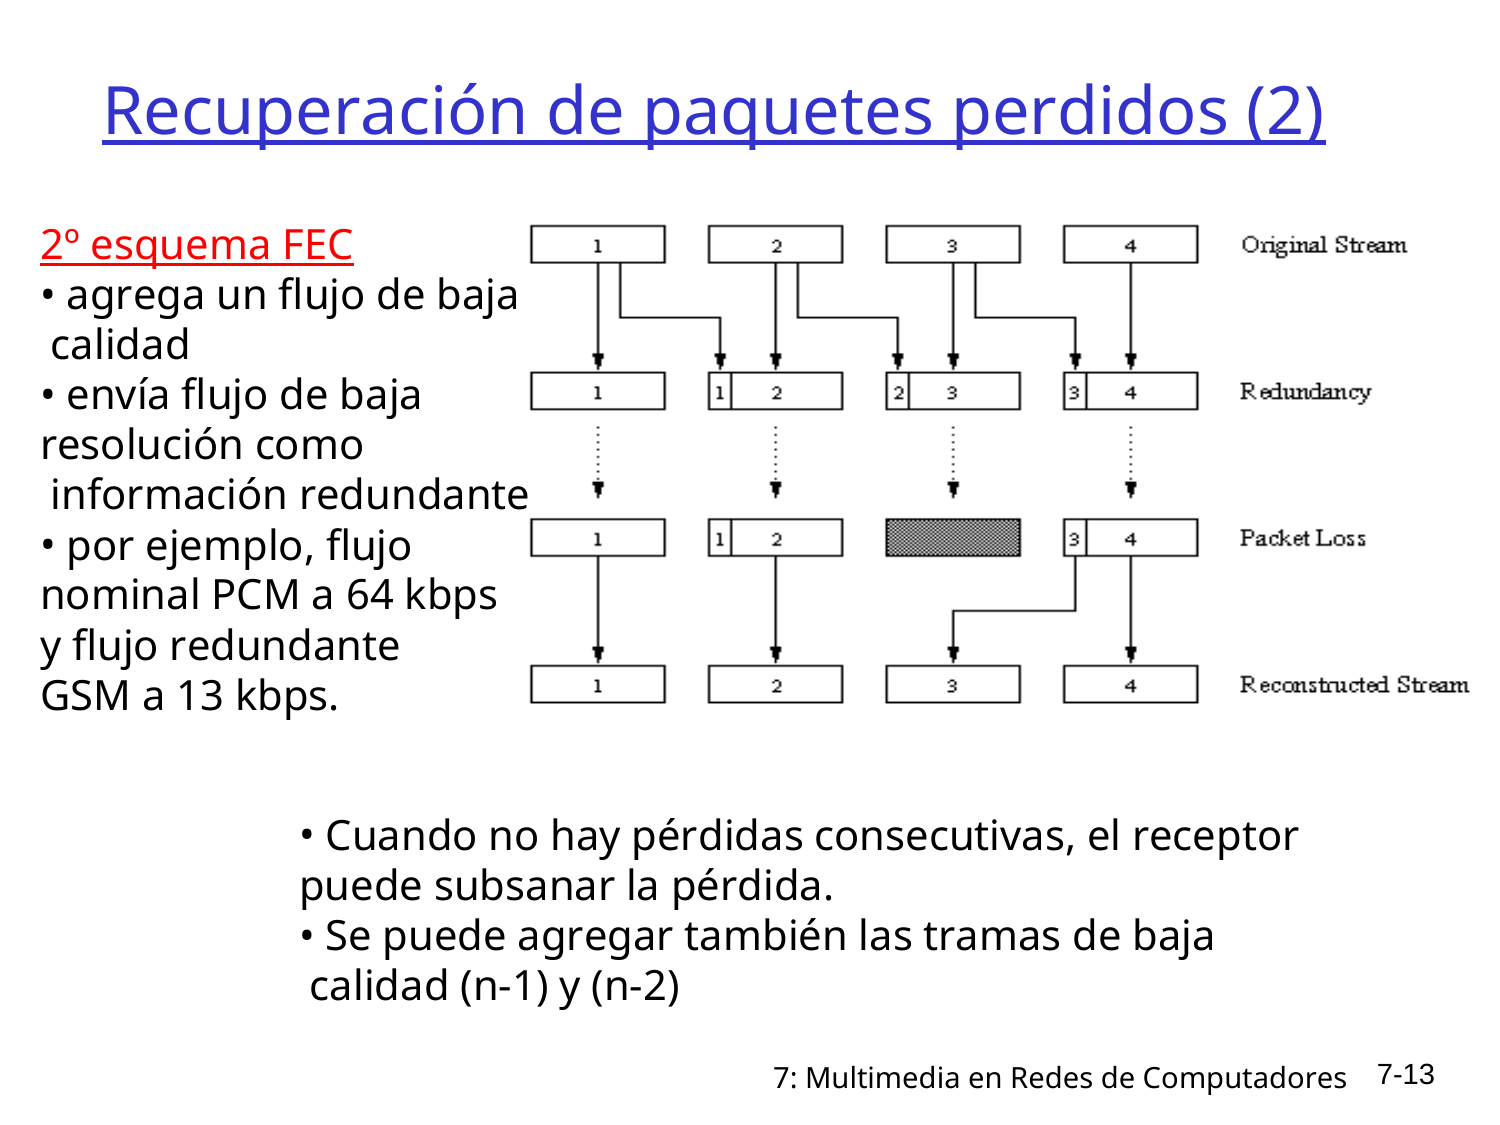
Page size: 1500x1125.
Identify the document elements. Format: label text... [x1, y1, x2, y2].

text_box 2º esquema FEC agrega un flujo de baja calidad envía flujo de baja resolución como información redundante por ejemplo, flujo nominal PCM a 64 kbps y flujo redundante GSM a 13 kbps. [25, 210, 546, 777]
title Recuperación de paquetes perdidos (2) [87, 23, 1363, 195]
text_box Cuando no hay pérdidas consecutivas, el receptor puede subsanar la pérdida. Se puede agregar también las tramas de baja calidad (n-1) y (n-2) [284, 800, 1316, 1017]
picture [511, 209, 1500, 724]
